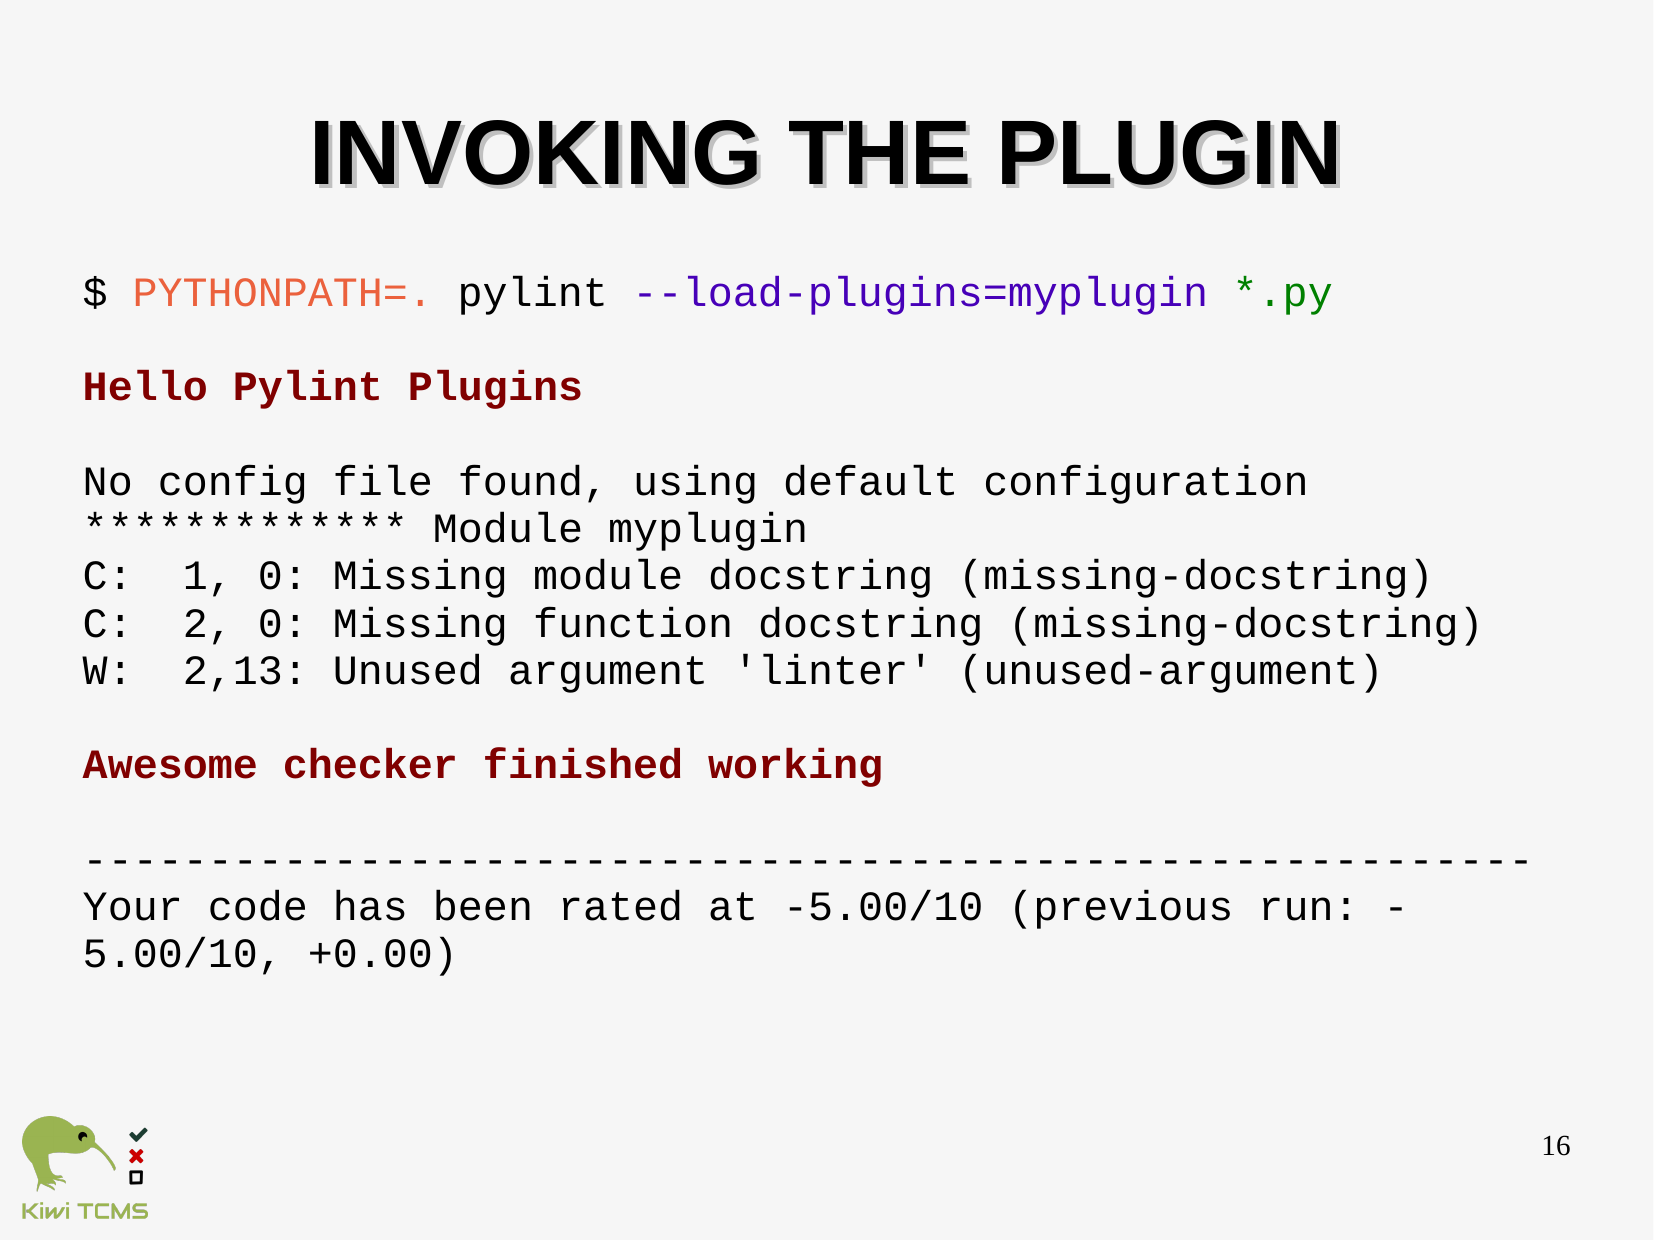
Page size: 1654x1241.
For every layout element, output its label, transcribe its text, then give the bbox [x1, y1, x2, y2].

subtitle $ PYTHONPATH=. pylint --load-plugins=myplugin *.py Hello Pylint Plugins No config file found, using default configuration ************* Module myplugin C: 1, 0: Missing module docstring (missing-docstring) C: 2, 0: Missing function docstring (missing-docstring) W: 2,13: Unused argument 'linter' (unused-argument) Awesome checker finished working ---------------------------------------------------------- Your code has been rated at -5.00/10 (previous run: -5.00/10, +0.00) [82, 271, 1571, 1028]
picture [22, 1116, 148, 1219]
title INVOKING THE PLUGIN [82, 49, 1571, 257]
